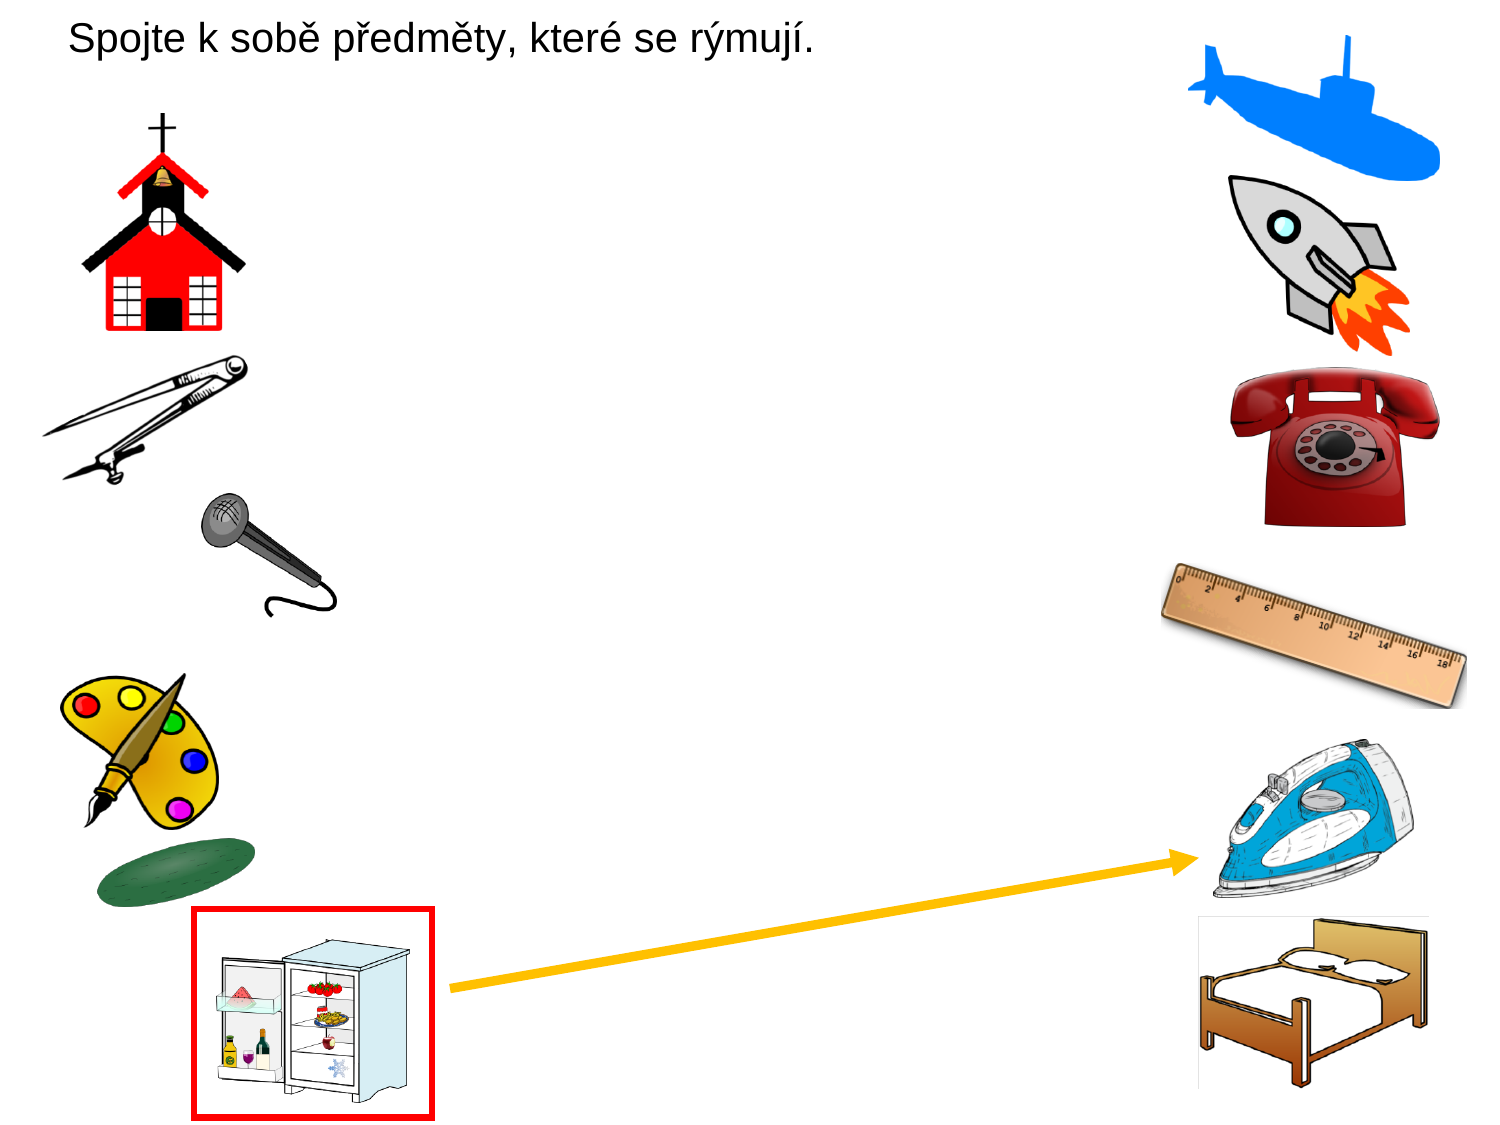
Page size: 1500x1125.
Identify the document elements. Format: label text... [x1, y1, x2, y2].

picture [1198, 916, 1429, 1089]
text_box Spojte k sobě předměty, které se rýmují. [53, 2, 831, 69]
picture [40, 340, 269, 505]
picture [1227, 367, 1440, 527]
picture [1161, 563, 1467, 709]
picture [60, 673, 219, 830]
picture [0, 113, 246, 331]
picture [1213, 739, 1414, 898]
picture [1188, 35, 1440, 356]
picture [201, 493, 337, 618]
picture [97, 838, 255, 907]
picture [216, 939, 410, 1103]
